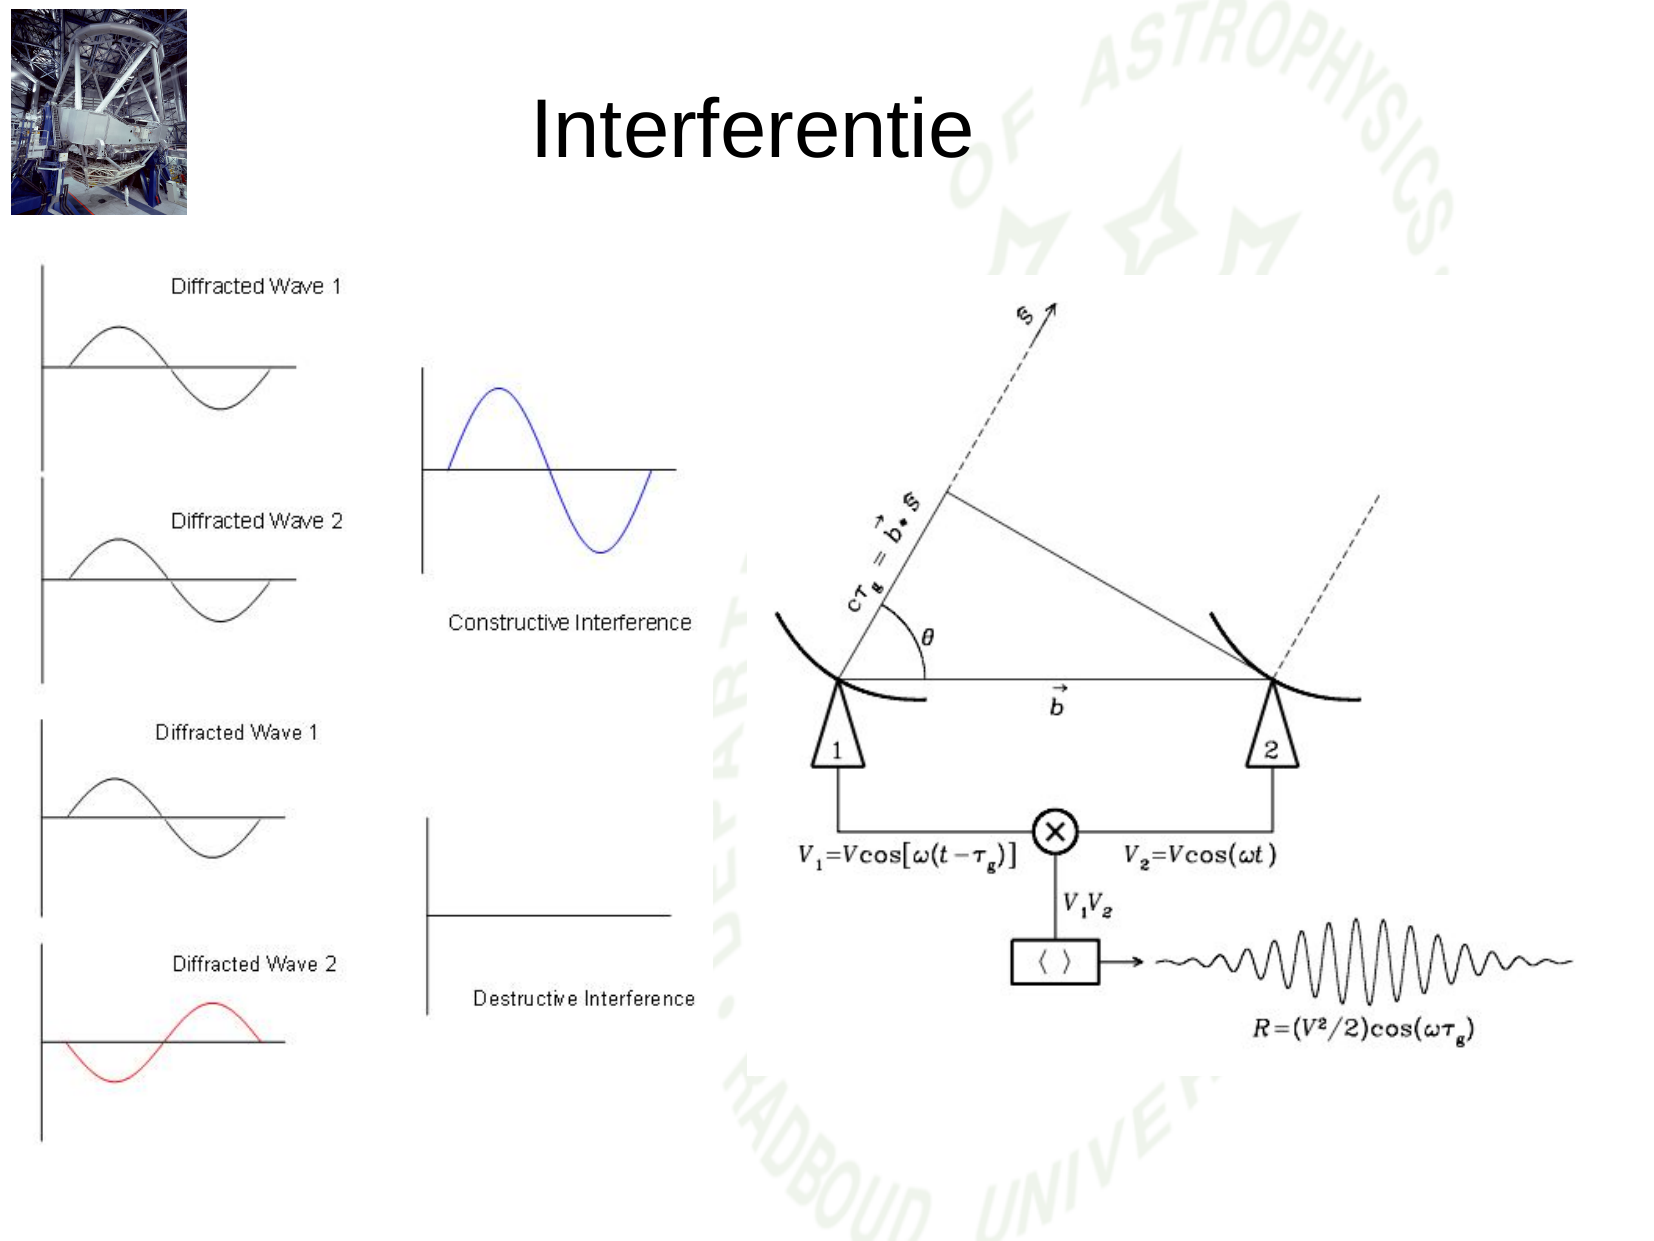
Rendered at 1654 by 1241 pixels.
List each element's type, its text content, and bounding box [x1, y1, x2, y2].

picture [0, 0, 1654, 1241]
text_box Interferentie [515, 74, 990, 183]
